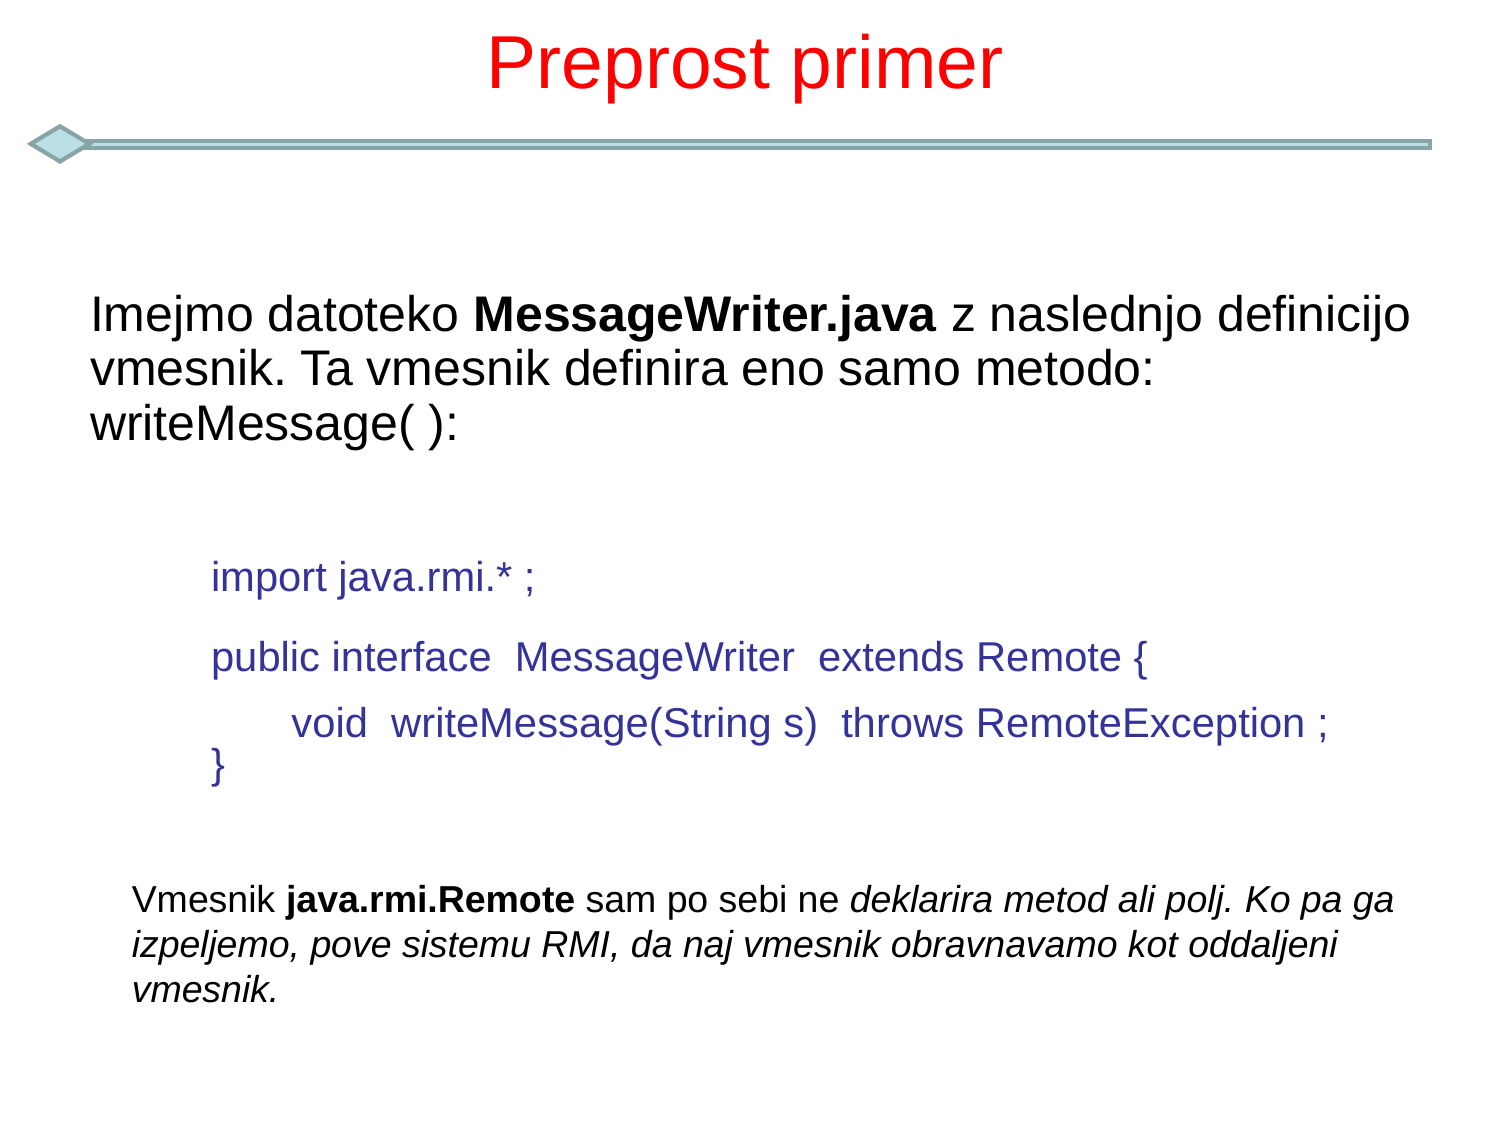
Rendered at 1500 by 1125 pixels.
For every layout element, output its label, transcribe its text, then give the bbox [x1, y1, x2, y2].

title Preprost primer [70, 0, 1421, 118]
text_box Vmesnik java.rmi.Remote sam po sebi ne deklarira metod ali polj. Ko pa ga izpeljemo, pove sistemu RMI, da naj vmesnik obravnavamo kot oddaljeni vmesnik. [117, 867, 1442, 1063]
list Imejmo datoteko MessageWriter.java z naslednjo definicijo vmesnik. Ta vmesnik definira eno samo metodo: writeMessage( ): import java.rmi.* ; public interface MessageWriter extends Remote { void writeMessage(String s) throws RemoteException ; } [75, 281, 1454, 1024]
